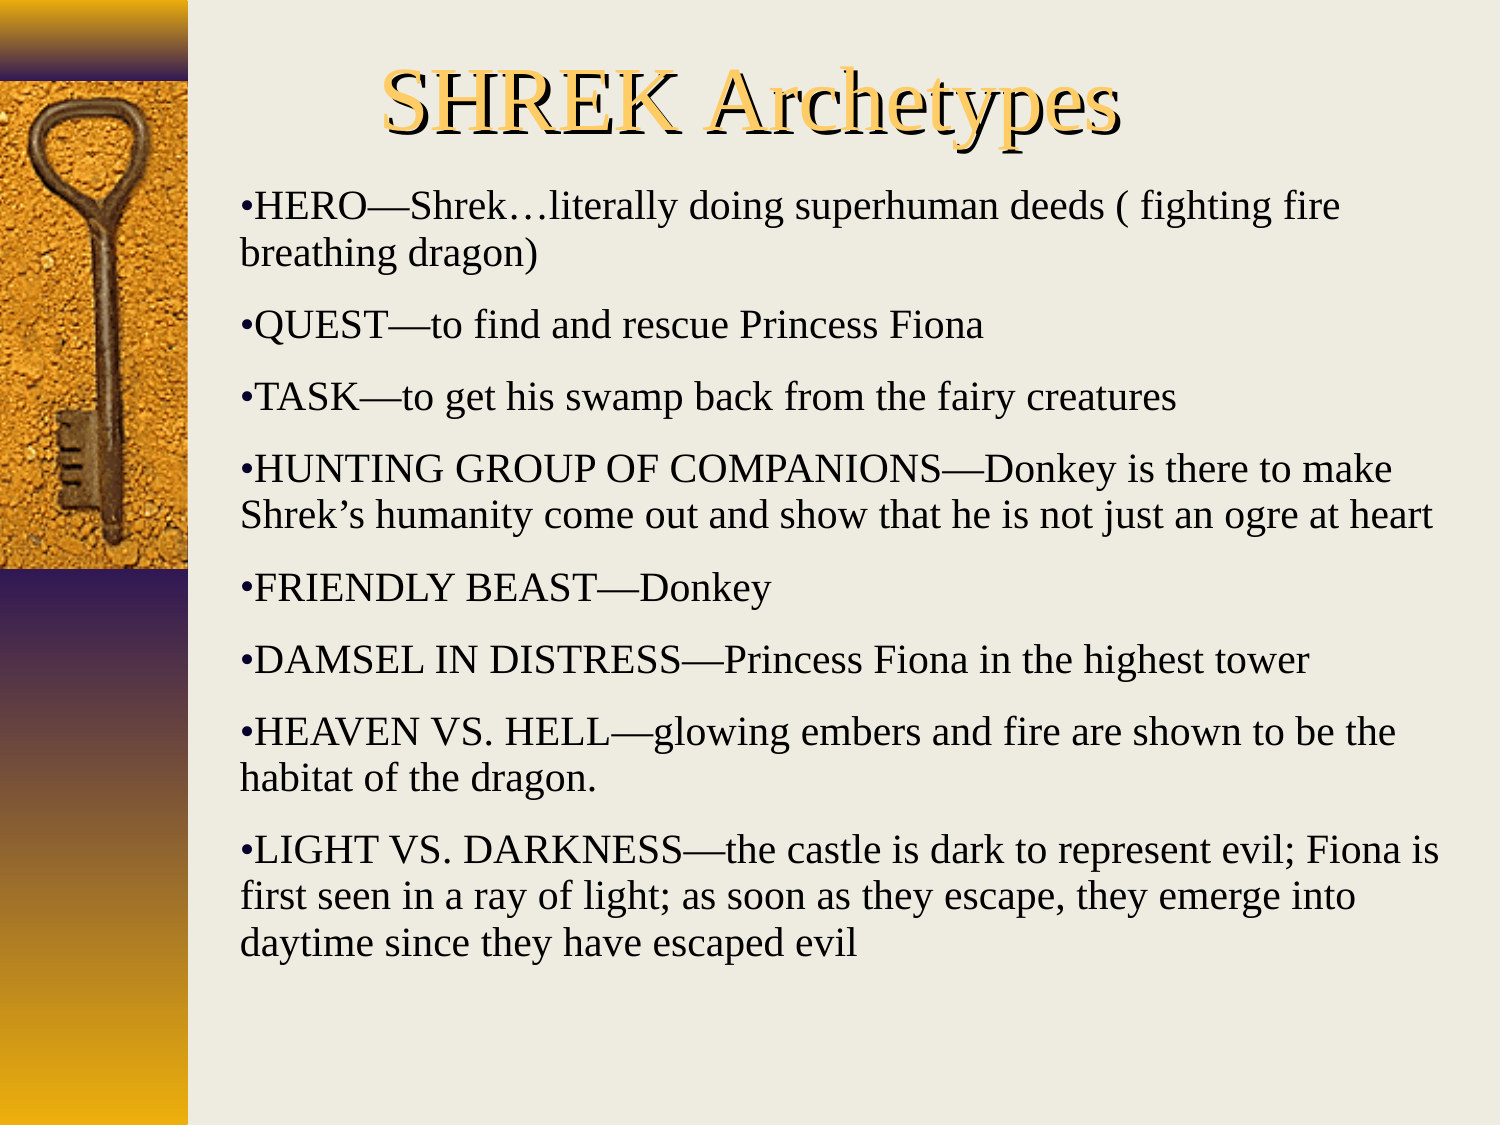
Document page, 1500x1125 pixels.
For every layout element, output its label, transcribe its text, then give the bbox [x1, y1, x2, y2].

text_box HERO—Shrek…literally doing superhuman deeds ( fighting fire breathing dragon) QUEST—to find and rescue Princess Fiona TASK—to get his swamp back from the fairy creatures HUNTING GROUP OF COMPANIONS—Donkey is there to make Shrek’s humanity come out and show that he is not just an ogre at heart FRIENDLY BEAST—Donkey DAMSEL IN DISTRESS—Princess Fiona in the highest tower HEAVEN VS. HELL—glowing embers and fire are shown to be the habitat of the dragon. LIGHT VS. DARKNESS—the castle is dark to represent evil; Fiona is first seen in a ray of light; as soon as they escape, they emerge into daytime since they have escaped evil [225, 174, 1500, 1046]
title SHREK Archetypes [112, 0, 1388, 188]
